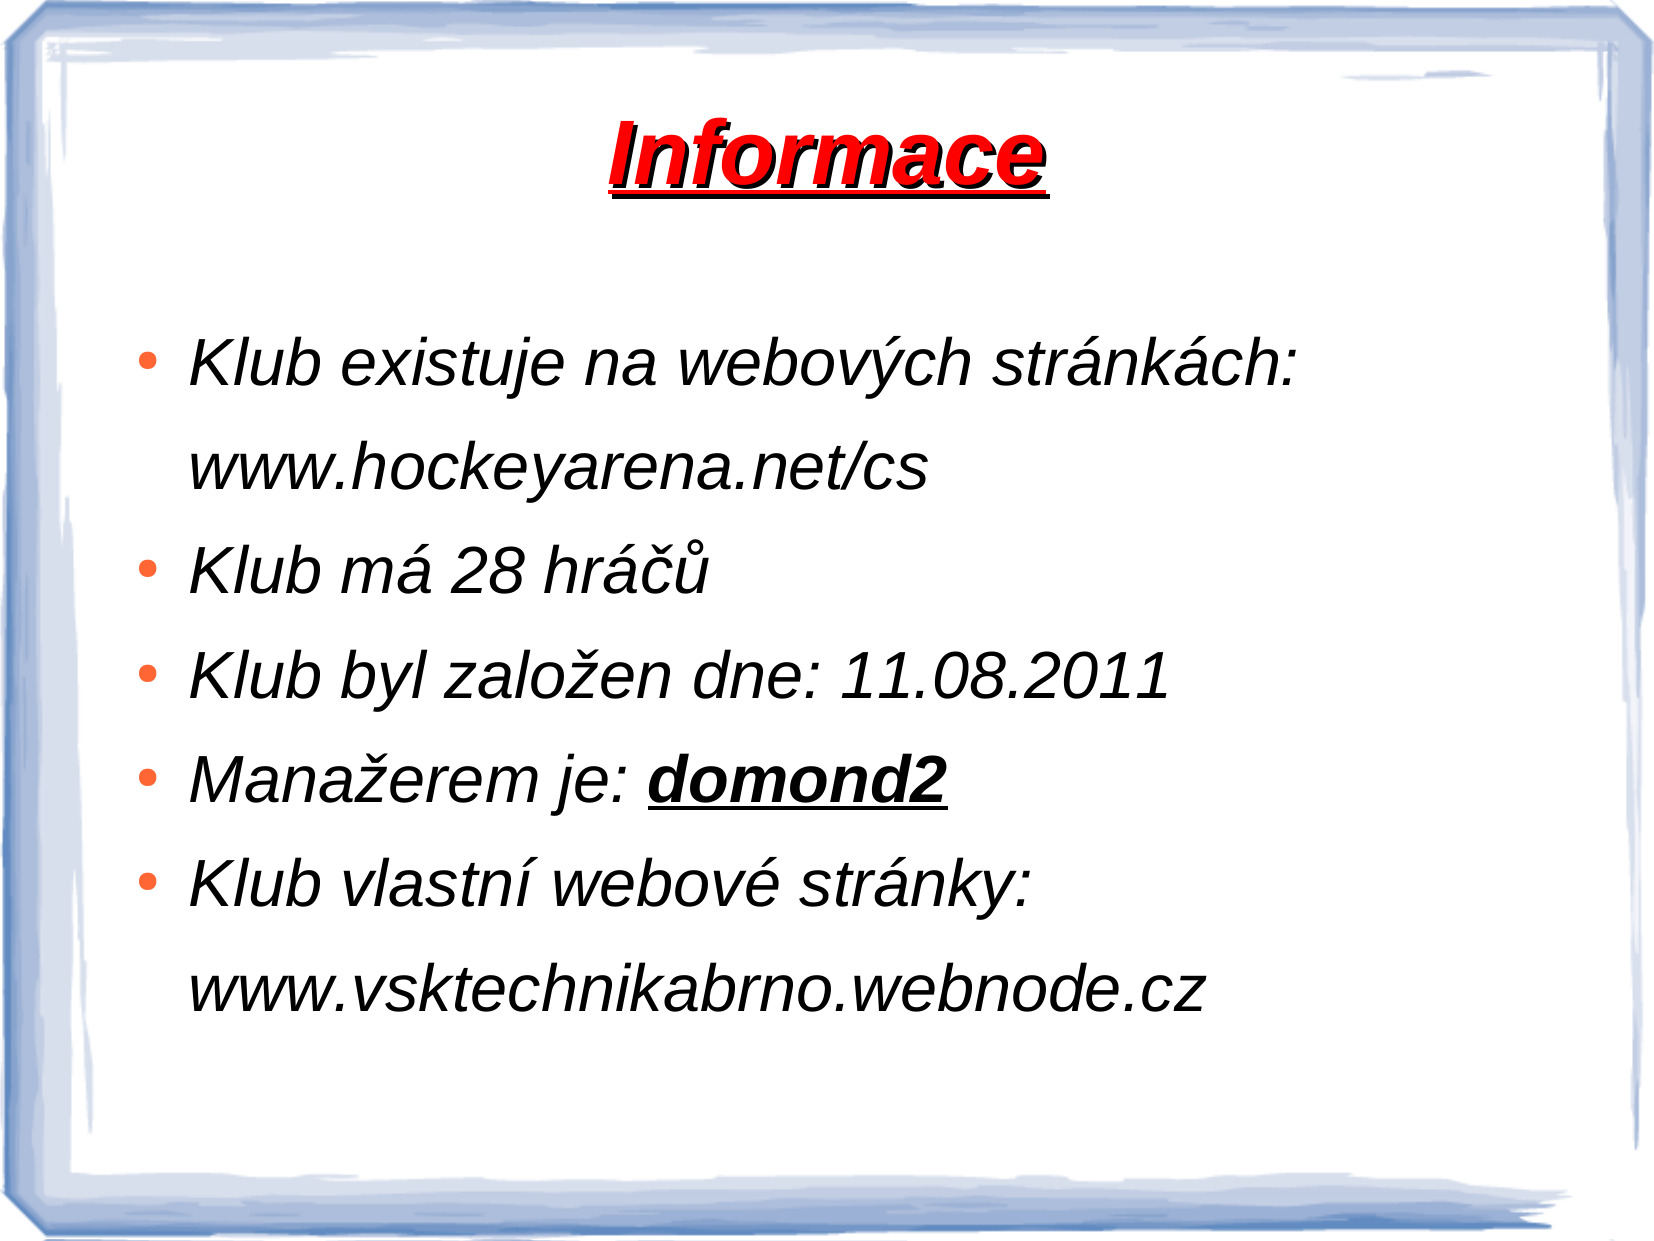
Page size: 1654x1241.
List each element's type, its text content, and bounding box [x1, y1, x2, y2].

picture [0, 0, 1654, 1241]
list Klub existuje na webových stránkách: www.hockeyarena.net/cs Klub má 28 hráčů Klub byl založen dne: 11.08.2011 Manažerem je: domond2 Klub vlastní webové stránky: www.vsktechnikabrno.webnode.cz [118, 324, 1571, 1144]
title Informace [82, 49, 1571, 257]
